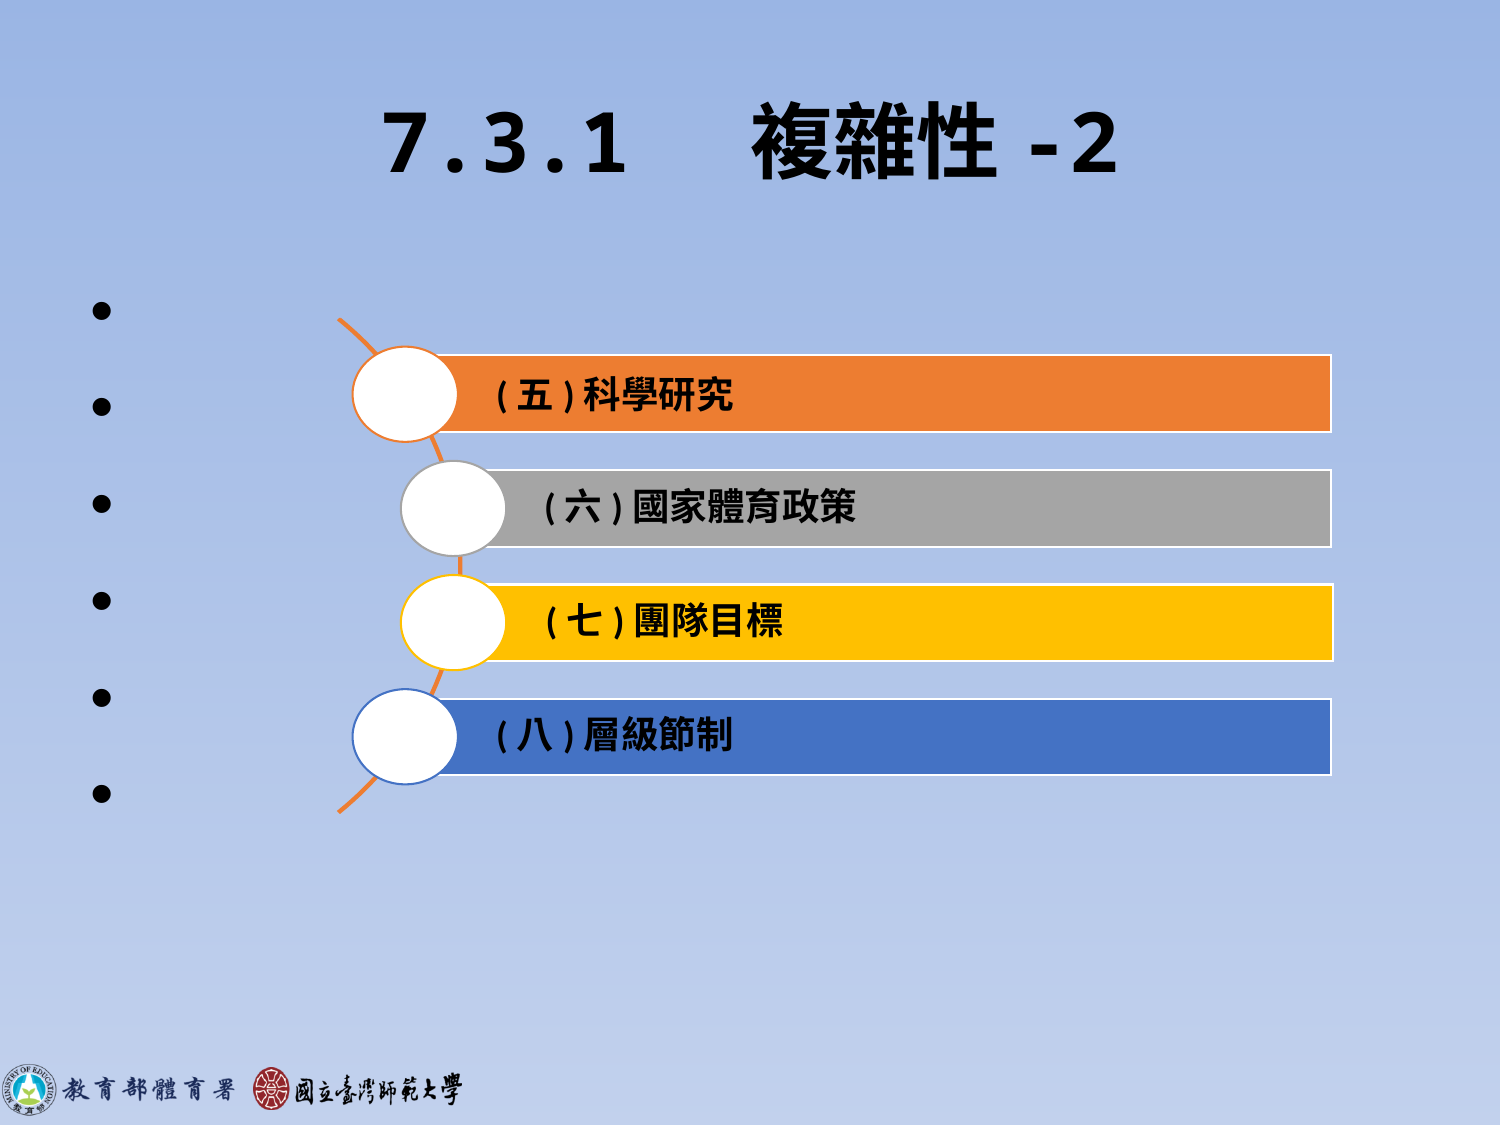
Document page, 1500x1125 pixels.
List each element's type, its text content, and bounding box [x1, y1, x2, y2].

text_box (五)科學研究 [437, 355, 1332, 433]
text_box [352, 346, 458, 442]
text_box (七)團隊目標 [486, 584, 1333, 661]
text_box [400, 575, 507, 671]
title 7.3.1 複雜性-2 [75, 45, 1426, 233]
text_box [352, 689, 458, 785]
list [75, 262, 1426, 1005]
text_box (八)層級節制 [438, 698, 1332, 775]
text_box (六)國家體育政策 [486, 470, 1332, 547]
text_box [400, 460, 507, 557]
